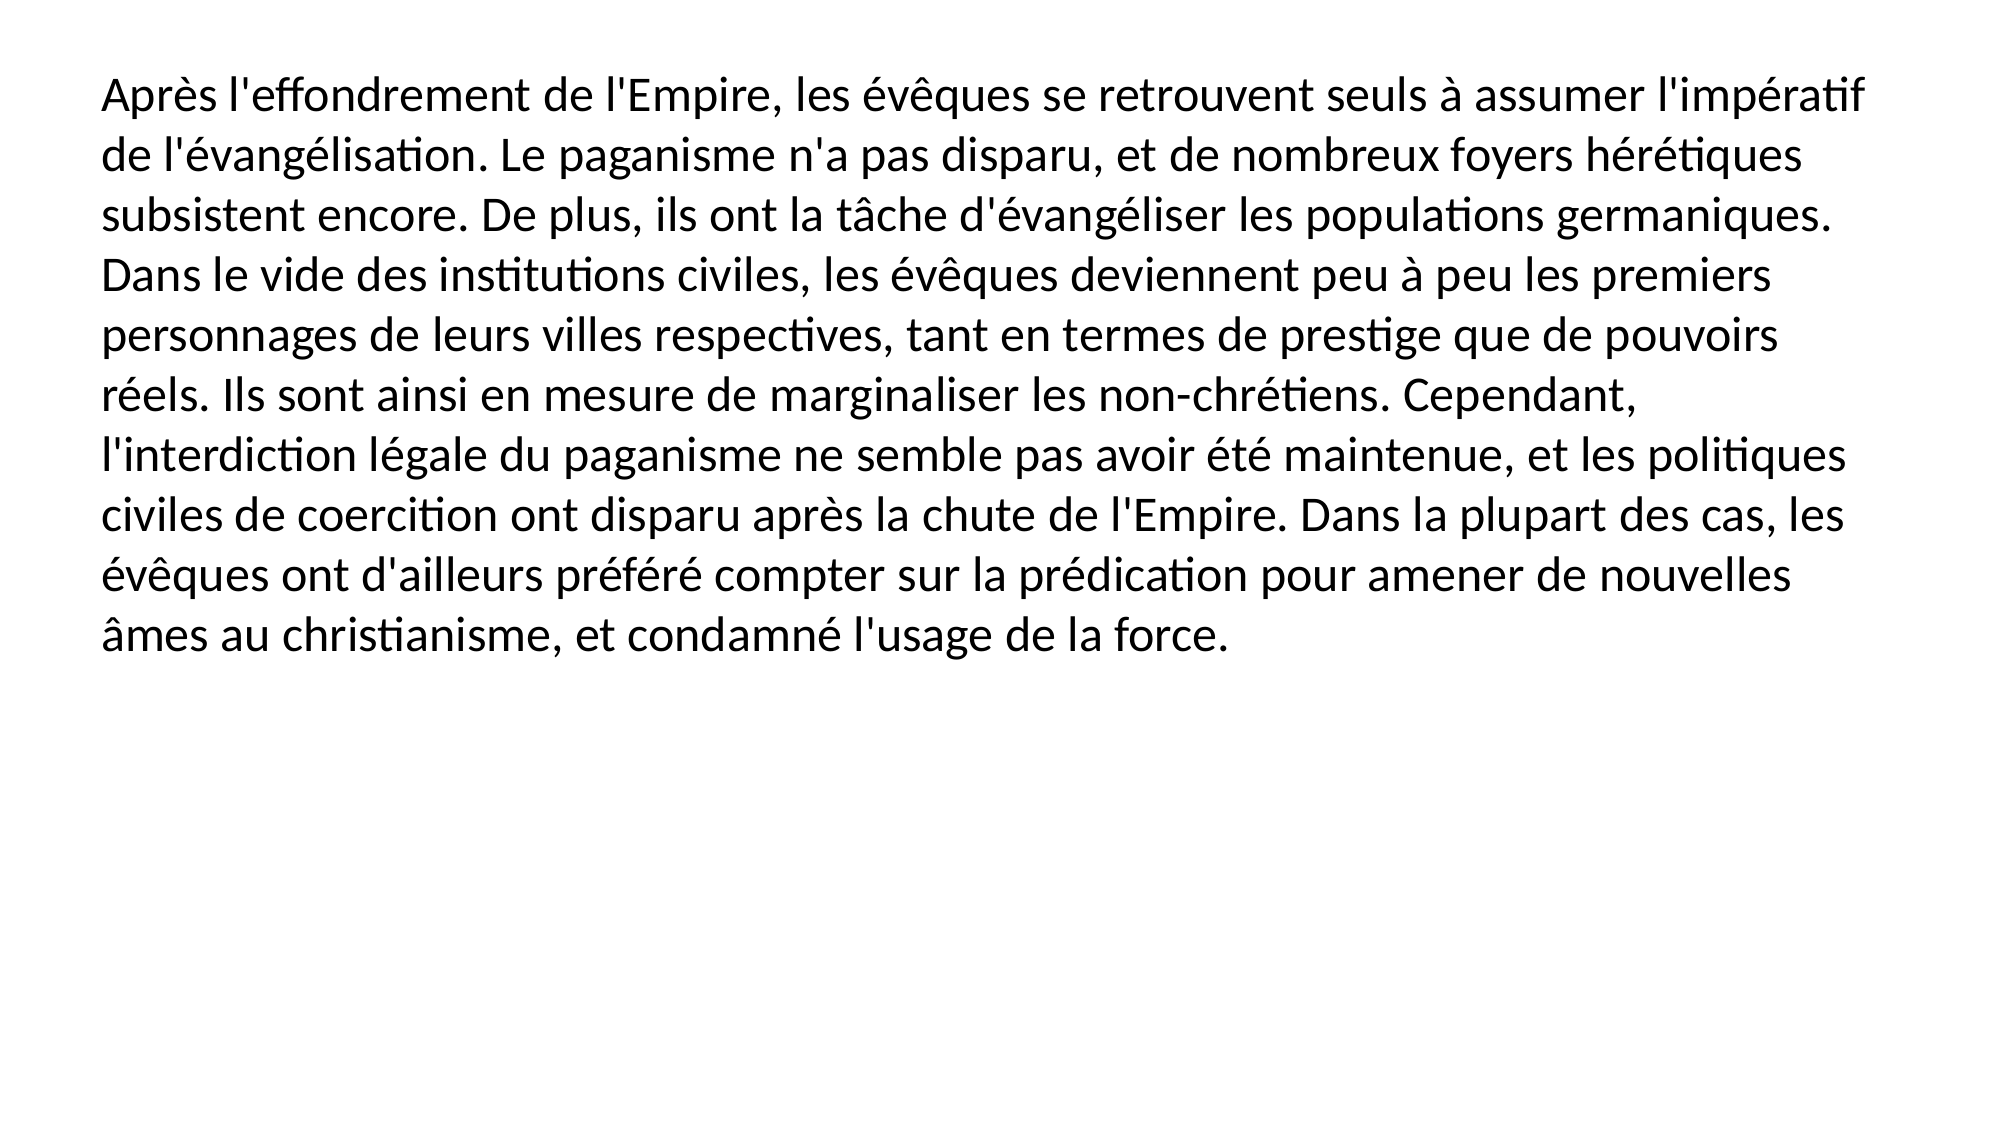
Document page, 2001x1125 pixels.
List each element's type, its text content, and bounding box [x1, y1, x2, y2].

text_box Après l'effondrement de l'Empire, les évêques se retrouvent seuls à assumer l'impératif de l'évangélisation. Le paganisme n'a pas disparu, et de nombreux foyers hérétiques subsistent encore. De plus, ils ont la tâche d'évangéliser les populations germaniques. Dans le vide des institutions civiles, les évêques deviennent peu à peu les premiers personnages de leurs villes respectives, tant en termes de prestige que de pouvoirs réels. Ils sont ainsi en mesure de marginaliser les non-chrétiens. Cependant, l'interdiction légale du paganisme ne semble pas avoir été maintenue, et les politiques civiles de coercition ont disparu après la chute de l'Empire. Dans la plupart des cas, les évêques ont d'ailleurs préféré compter sur la prédication pour amener de nouvelles âmes au christianisme, et condamné l'usage de la force. [85, 53, 1904, 676]
